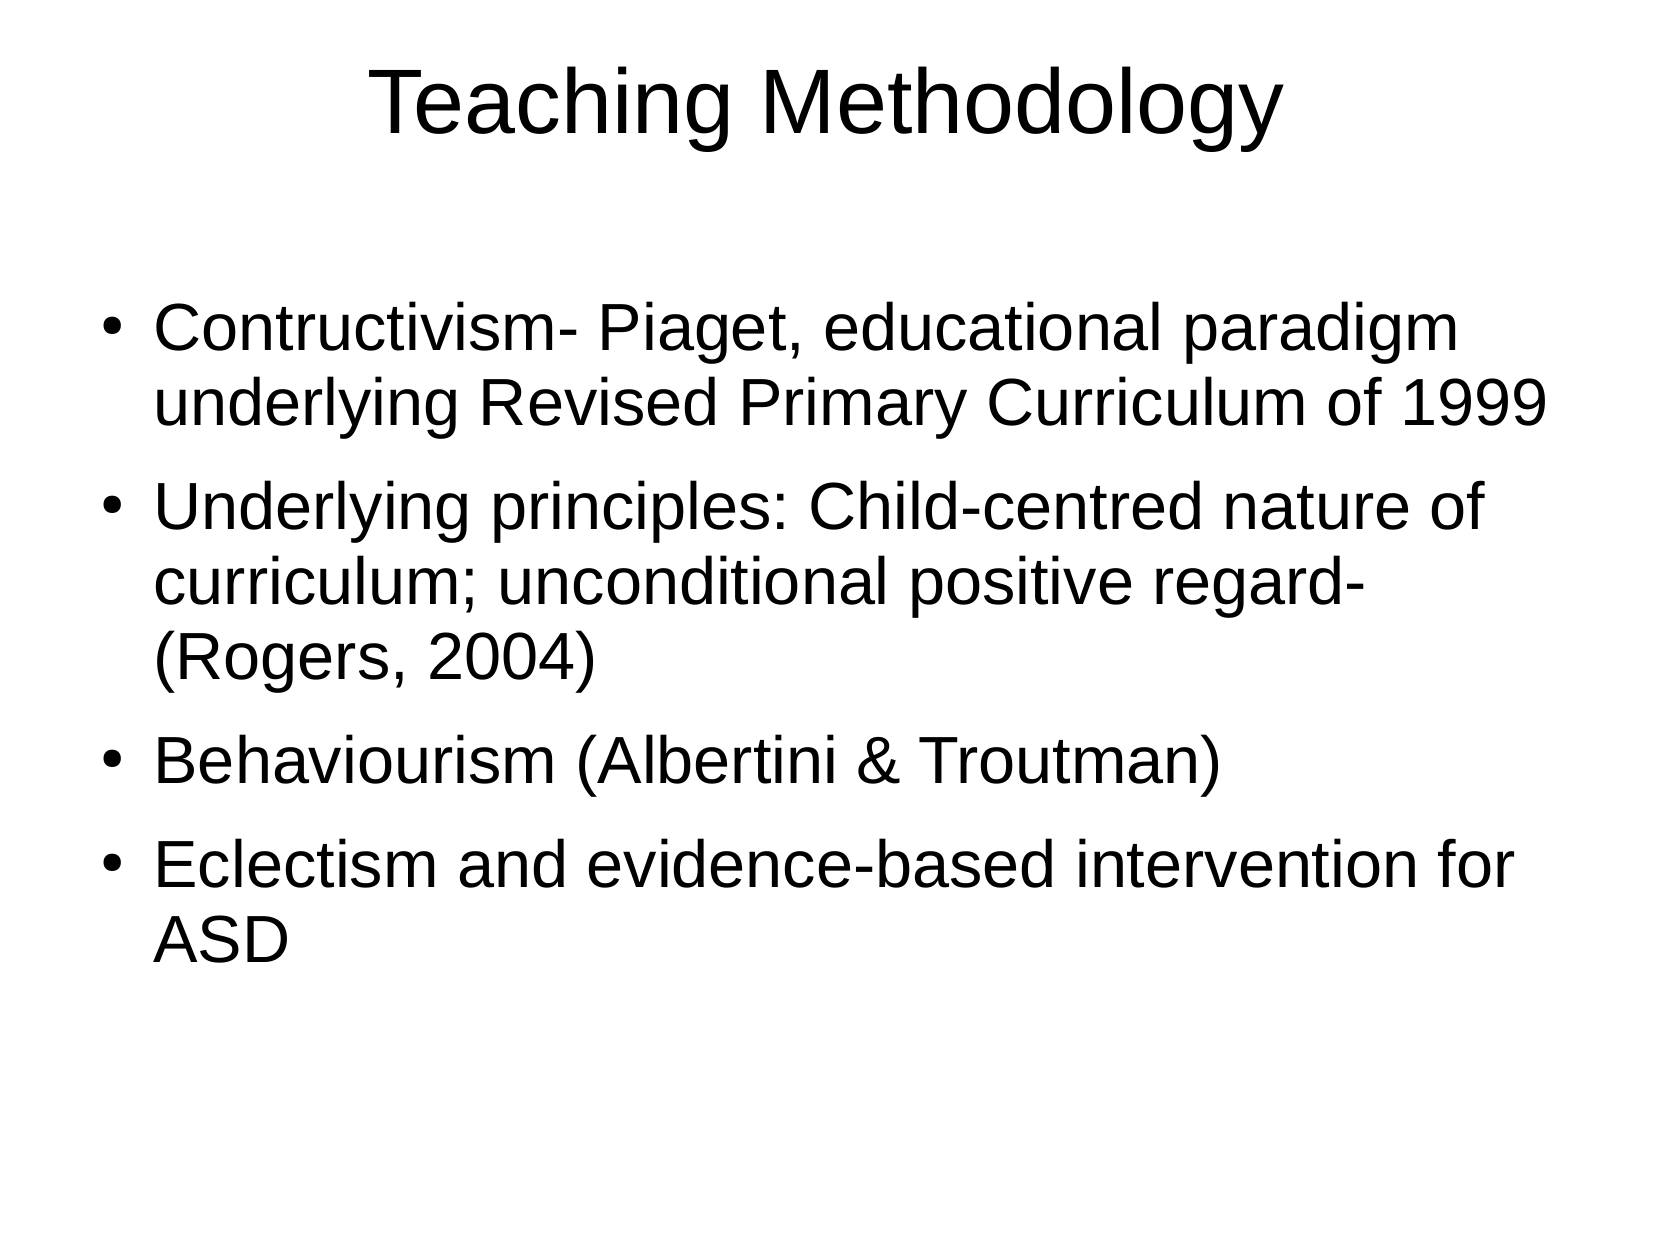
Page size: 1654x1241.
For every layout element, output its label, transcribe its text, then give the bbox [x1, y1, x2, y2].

title Teaching Methodology [82, 47, 1571, 259]
list Contructivism- Piaget, educational paradigm underlying Revised Primary Curriculum of 1999 Underlying principles: Child-centred nature of curriculum; unconditional positive regard- (Rogers, 2004) Behaviourism (Albertini & Troutman) Eclectism and evidence-based intervention for ASD [82, 290, 1571, 1109]
